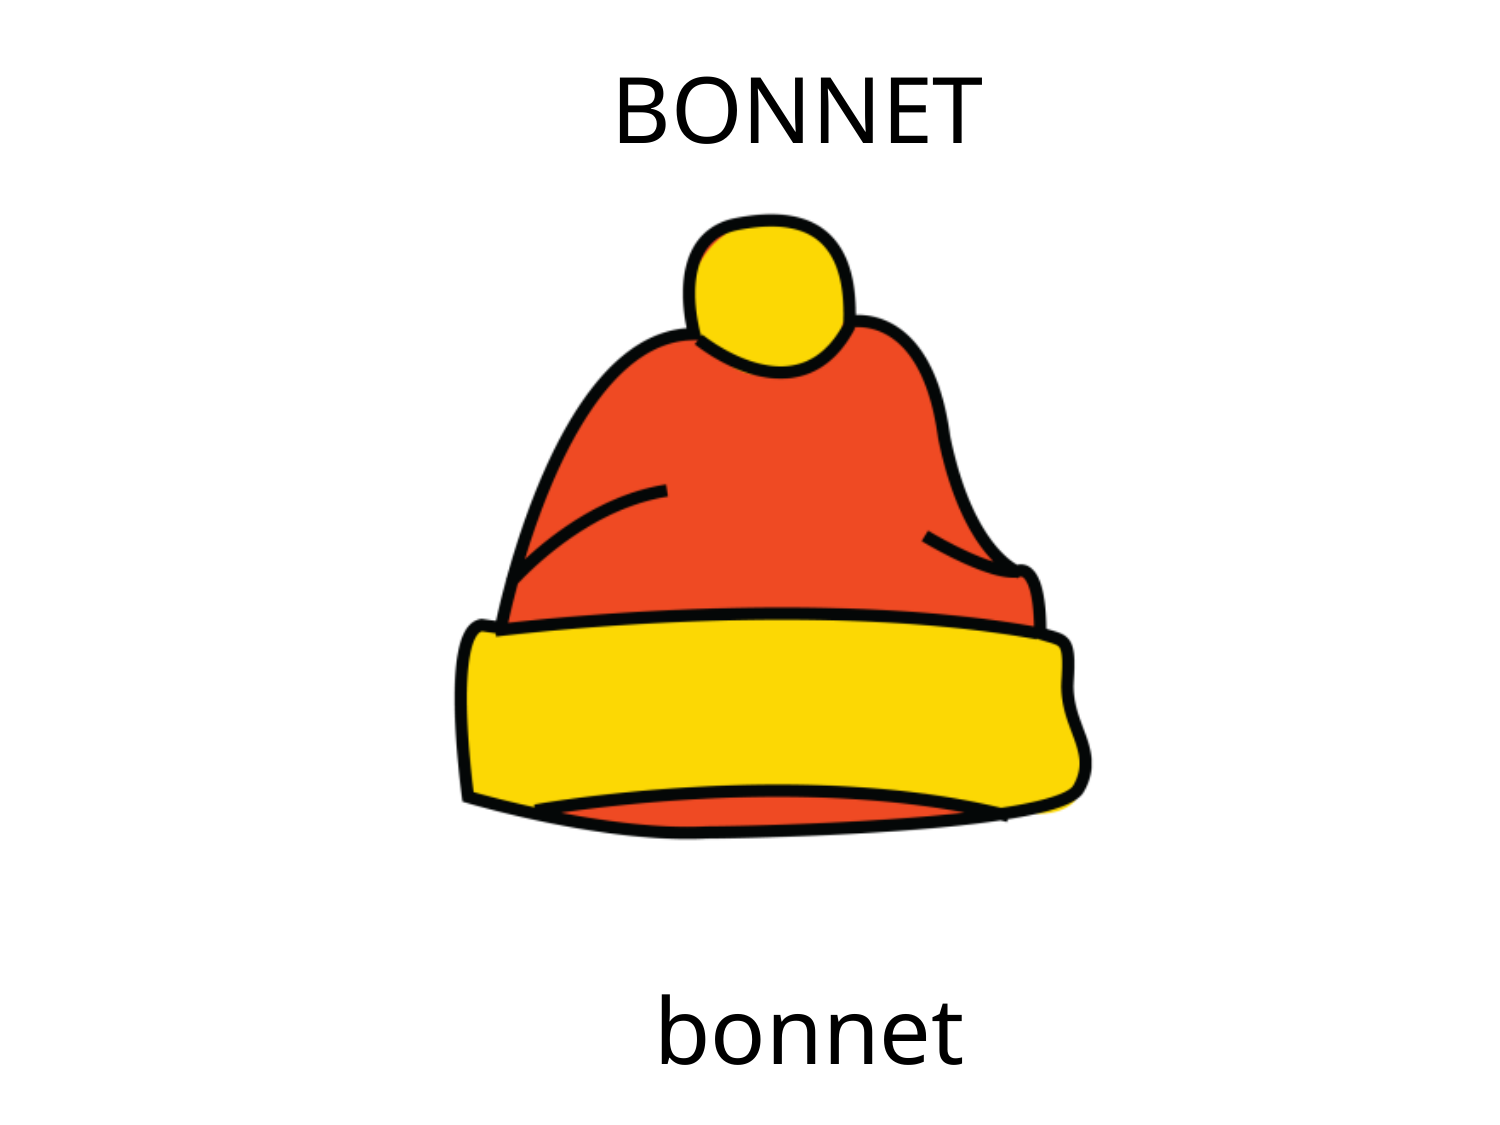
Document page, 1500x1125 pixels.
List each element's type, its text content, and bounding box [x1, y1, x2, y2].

text_box bonnet [206, 964, 1414, 1092]
title BONNET [194, 42, 1402, 171]
picture [348, 171, 1199, 953]
